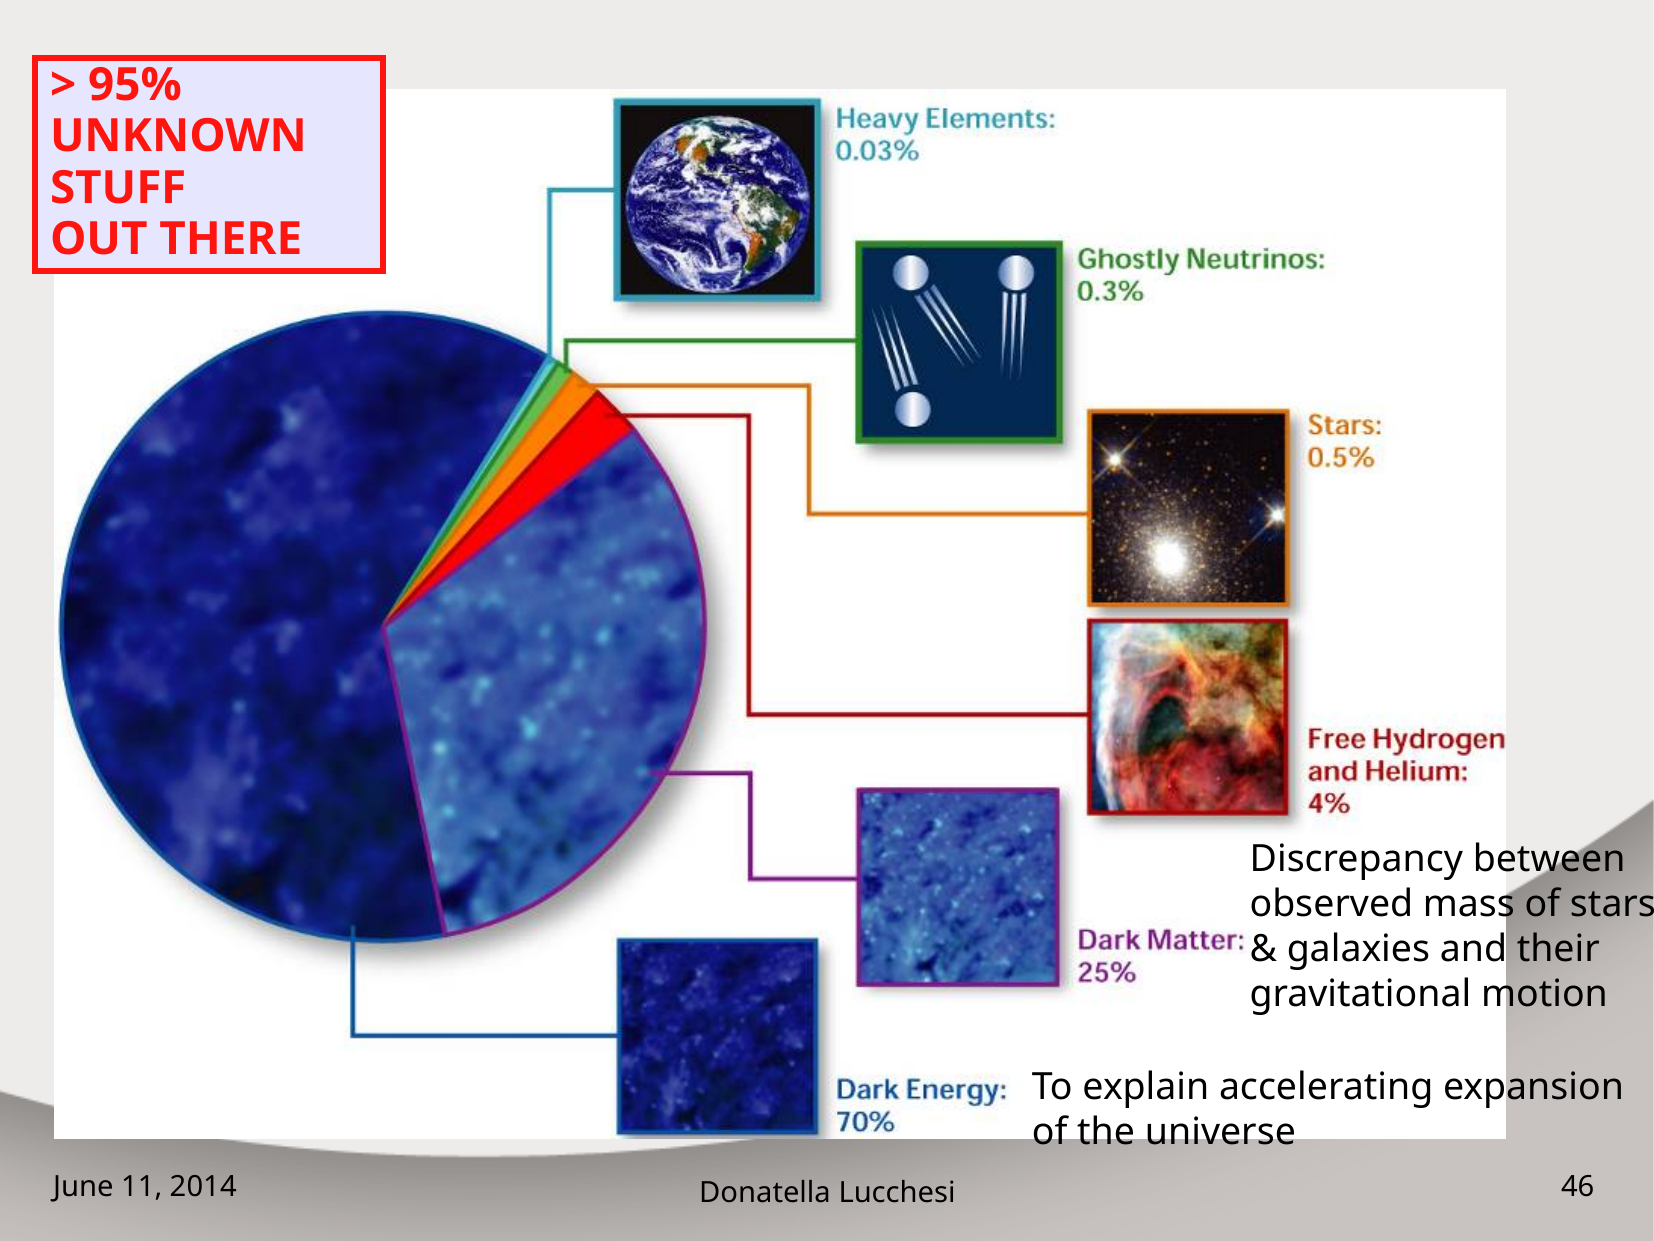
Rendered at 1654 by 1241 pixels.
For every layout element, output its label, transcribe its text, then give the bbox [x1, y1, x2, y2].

text_box > 95% UNKNOWN STUFF OUT THERE [34, 57, 384, 272]
text_box To explain accelerating expansion of the universe [1017, 1054, 1650, 1160]
picture [0, 0, 1654, 1241]
text_box Discrepancy between observed mass of stars & galaxies and their gravitational motion [1234, 826, 1654, 1022]
